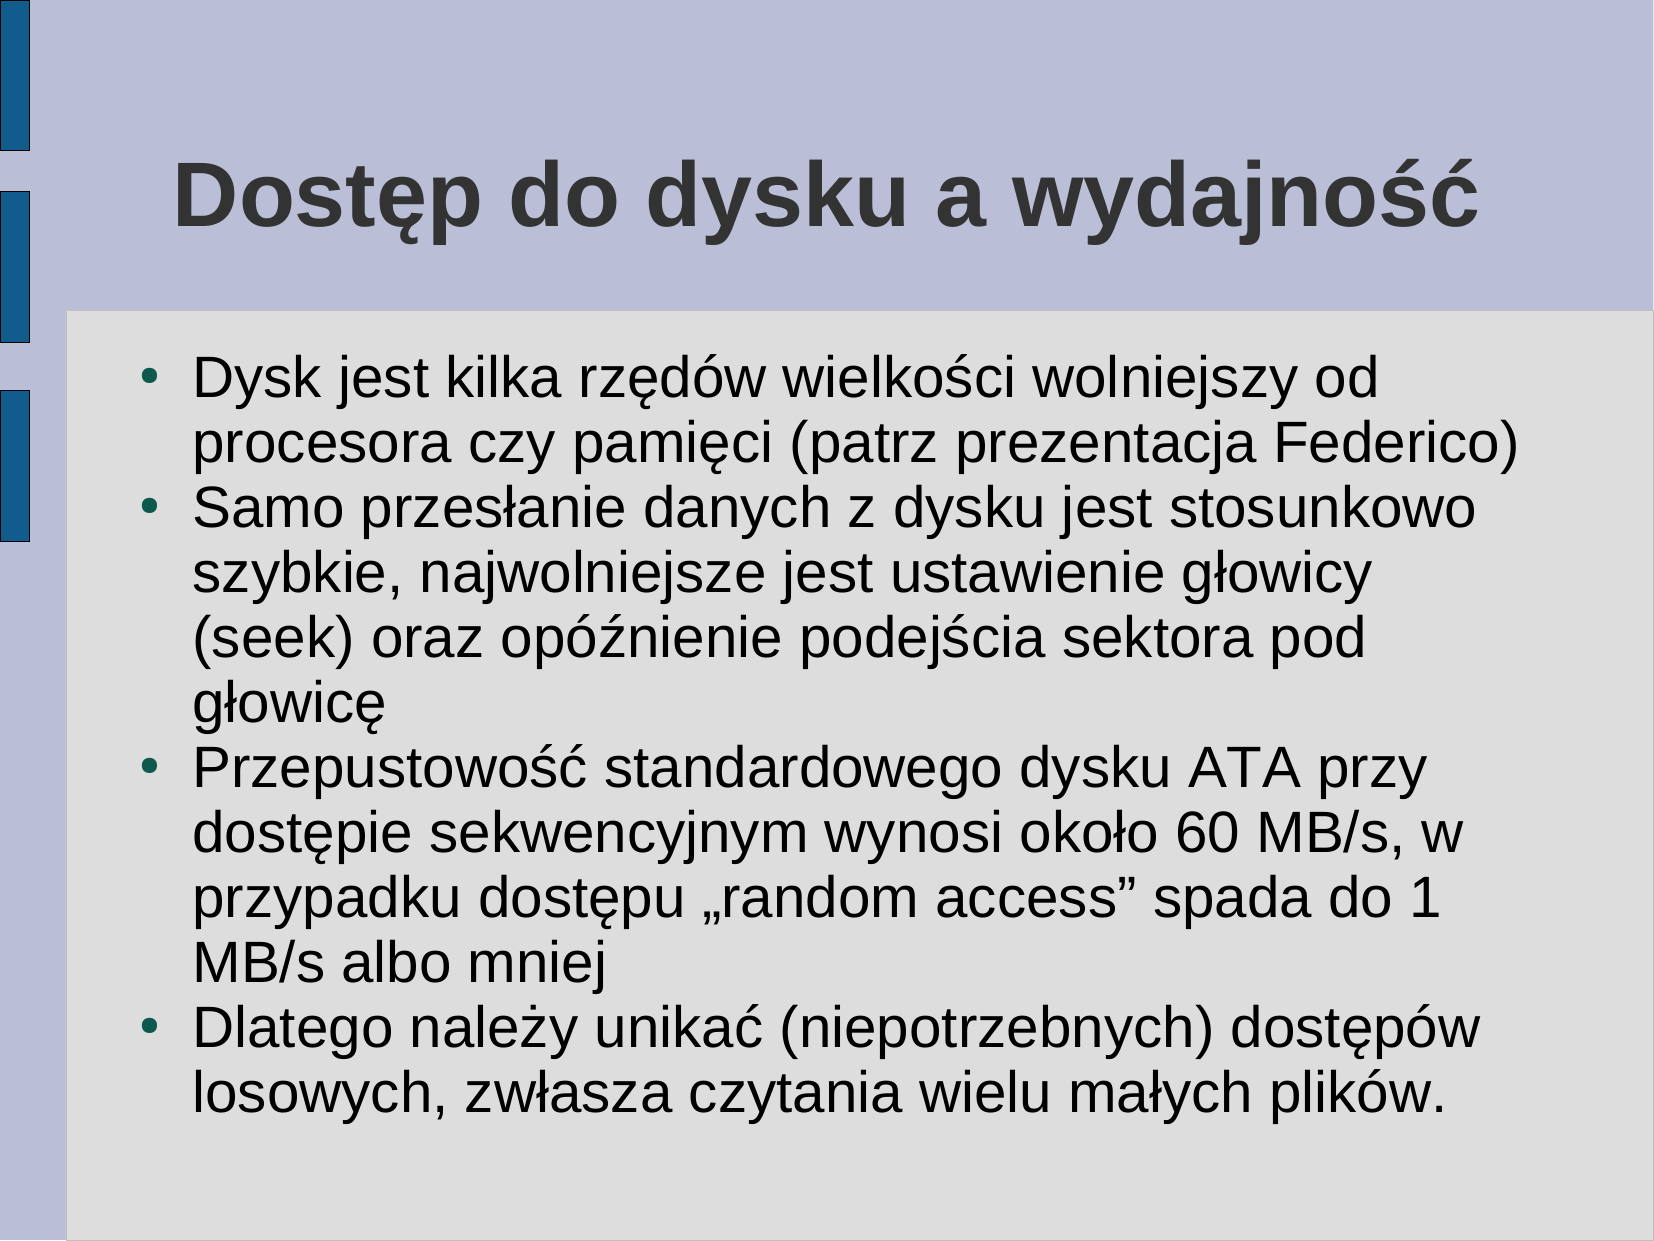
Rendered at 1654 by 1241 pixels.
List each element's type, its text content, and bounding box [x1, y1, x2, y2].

list Dysk jest kilka rzędów wielkości wolniejszy od procesora czy pamięci (patrz prezentacja Federico) Samo przesłanie danych z dysku jest stosunkowo szybkie, najwolniejsze jest ustawienie głowicy (seek) oraz opóźnienie podejścia sektora pod głowicę Przepustowość standardowego dysku ATA przy dostępie sekwencyjnym wynosi około 60 MB/s, w przypadku dostępu „random access” spada do 1 MB/s albo mniej Dlatego należy unikać (niepotrzebnych) dostępów losowych, zwłasza czytania wielu małych plików. [121, 344, 1534, 1216]
title Dostęp do dysku a wydajność [121, 91, 1534, 299]
